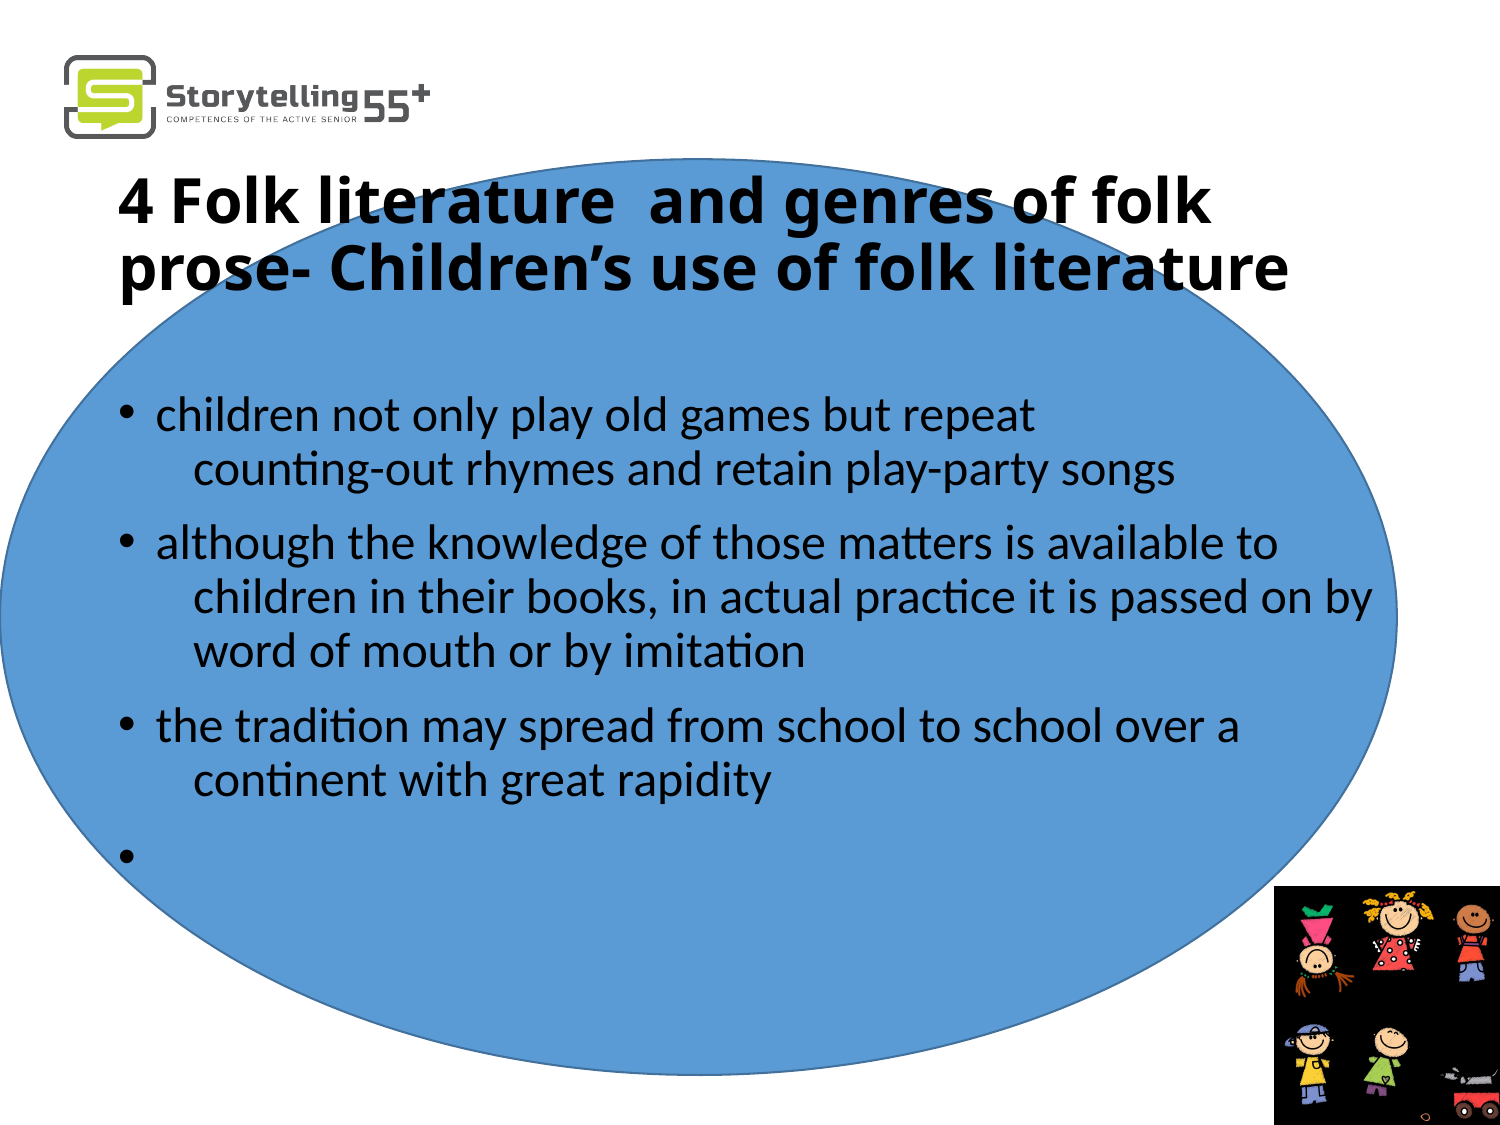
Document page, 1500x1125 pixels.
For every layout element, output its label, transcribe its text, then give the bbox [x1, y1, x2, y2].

title 4 Folk literature and genres of folk prose- Children’s use of folk literature [103, 138, 1397, 299]
picture [1274, 886, 1500, 1125]
text_box [0, 377, 103, 857]
picture [64, 55, 430, 139]
list children not only play old games but repeat counting-out rhymes and retain play-party songs although the knowledge of those matters is available to children in their books, in actual practice it is passed on by word of mouth or by imitation the tradition may spread from school to school over a continent with great rapidity [103, 299, 1397, 1111]
